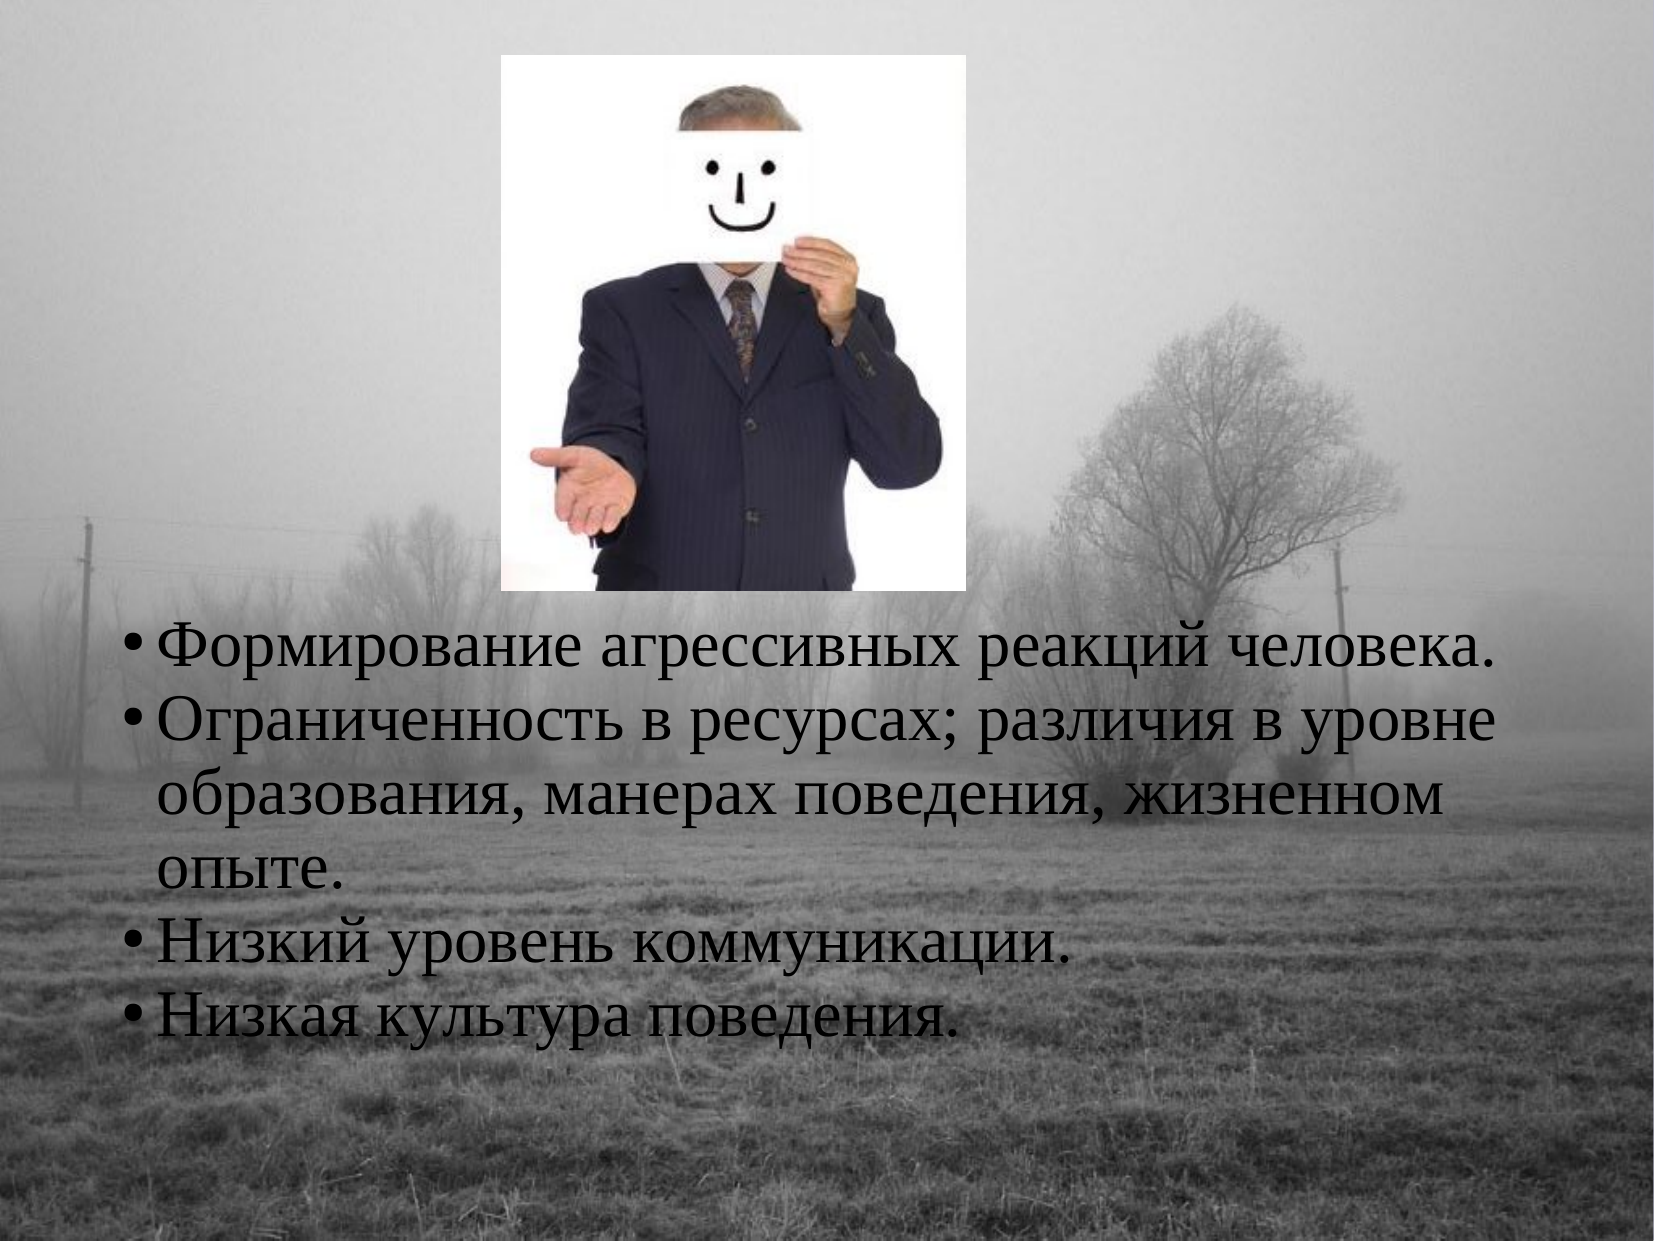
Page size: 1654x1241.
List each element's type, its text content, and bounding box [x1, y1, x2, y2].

subtitle Формирование агрессивных реакций человека. Ограниченность в ресурсах; различия в уровне образования, манерах поведения, жизненном опыте. Низкий уровень коммуникации. Низкая культура поведения. [121, 501, 1534, 1156]
picture [0, 0, 1654, 1241]
